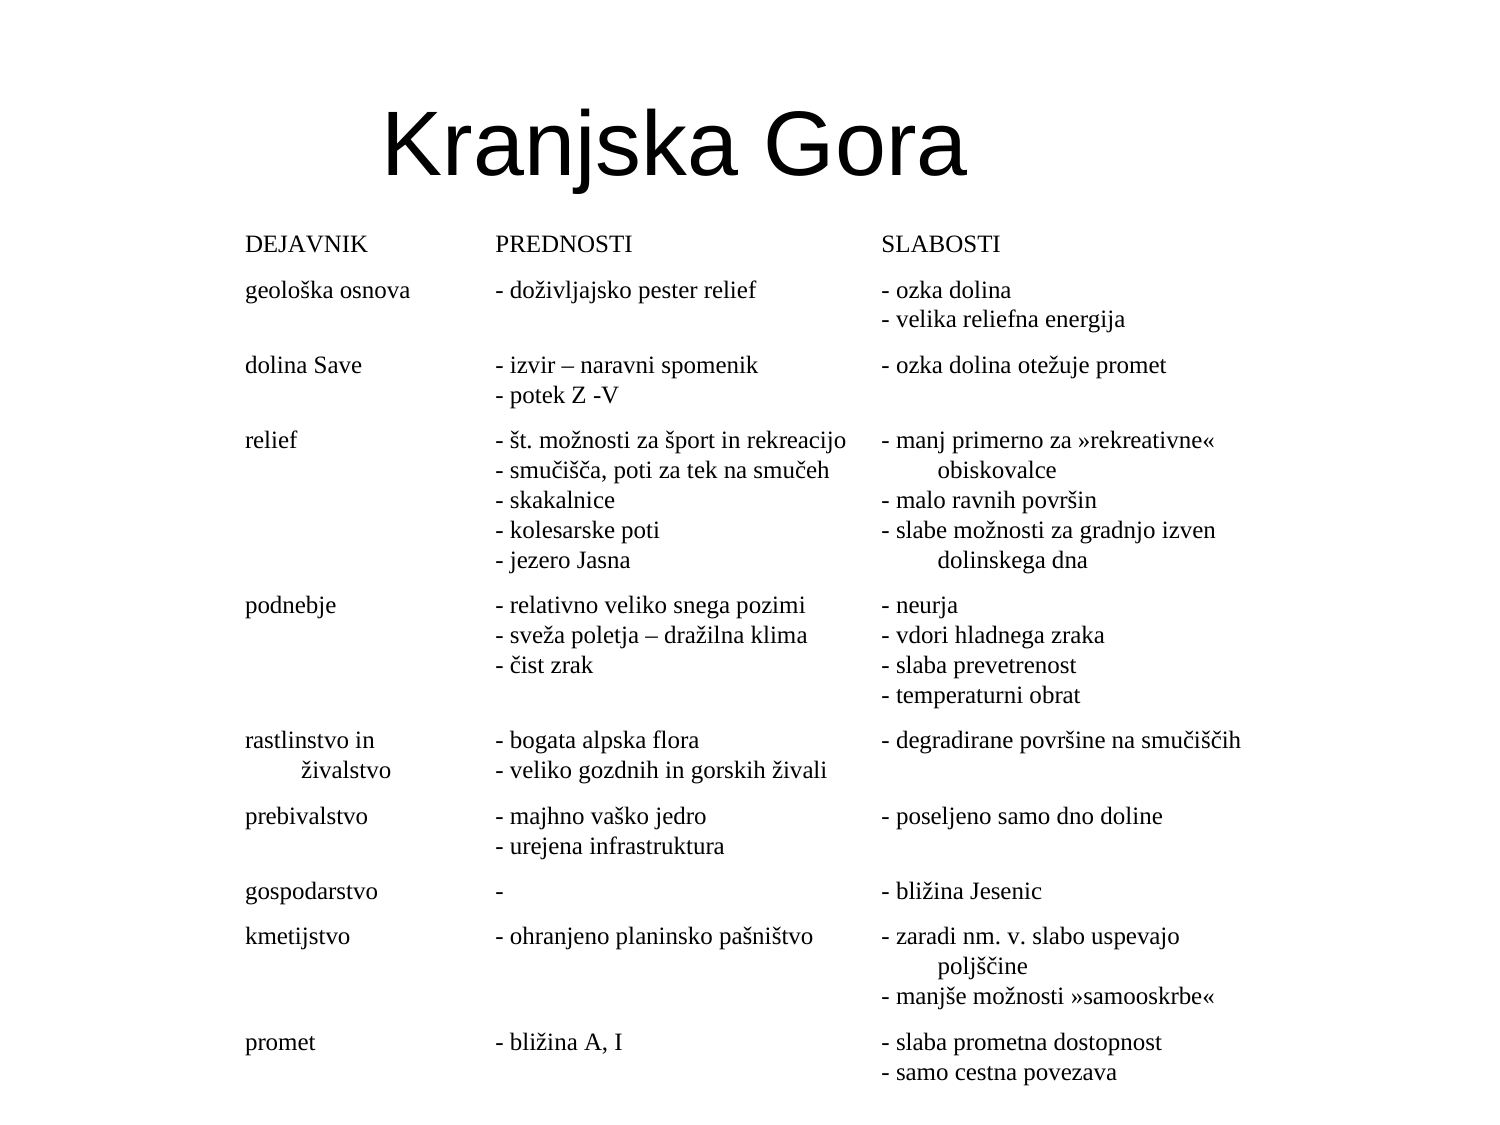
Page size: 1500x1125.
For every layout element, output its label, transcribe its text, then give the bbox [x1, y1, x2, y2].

table_cell - manj primerno za »rekreativne« obiskovalce - malo ravnih površin - slabe možnosti za gradnjo izven dolinskega dna [867, 416, 1280, 581]
table_cell - izvir – naravni spomenik - potek Z -V [481, 341, 867, 416]
table_cell geološka osnova [230, 265, 481, 341]
table_cell - ozka dolina - velika reliefna energija [867, 265, 1280, 341]
table_cell - poseljeno samo dno doline [867, 792, 1280, 867]
table_cell gospodarstvo [230, 867, 481, 912]
table_cell dolina Save [230, 341, 481, 416]
table_header SLABOSTI [867, 220, 1280, 265]
table_cell rastlinstvo in živalstvo [230, 716, 481, 792]
table_cell - bližina Jesenic [867, 867, 1280, 912]
table_header DEJAVNIK [230, 220, 481, 265]
table_cell - ozka dolina otežuje promet [867, 341, 1280, 416]
table_cell - neurja - vdori hladnega zraka - slaba prevetrenost - temperaturni obrat [867, 581, 1280, 716]
table_cell - [481, 867, 867, 912]
table_cell - degradirane površine na smučiščih [867, 716, 1280, 792]
table_cell prebivalstvo [230, 792, 481, 867]
table_cell promet [230, 1017, 481, 1093]
table_cell - slaba prometna dostopnost - samo cestna povezava [867, 1017, 1280, 1093]
table_cell - majhno vaško jedro - urejena infrastruktura [481, 792, 867, 867]
table_cell relief [230, 416, 481, 581]
table_cell - bogata alpska flora - veliko gozdnih in gorskih živali [481, 716, 867, 792]
table_cell podnebje [230, 581, 481, 716]
table_cell - št. možnosti za šport in rekreacijo - smučišča, poti za tek na smučeh - skakalnice - kolesarske poti - jezero Jasna [481, 416, 867, 581]
table_cell - zaradi nm. v. slabo uspevajo poljščine - manjše možnosti »samooskrbe« [867, 912, 1280, 1017]
table_cell - ohranjeno planinsko pašništvo [481, 912, 867, 1017]
table_cell - doživljajsko pester relief [481, 265, 867, 341]
table_cell - relativno veliko snega pozimi - sveža poletja – dražilna klima - čist zrak [481, 581, 867, 716]
table_cell kmetijstvo [230, 912, 481, 1017]
title Kranjska Gora [0, 45, 1351, 233]
table_header PREDNOSTI [481, 220, 867, 265]
table_cell - bližina A, I [481, 1017, 867, 1093]
